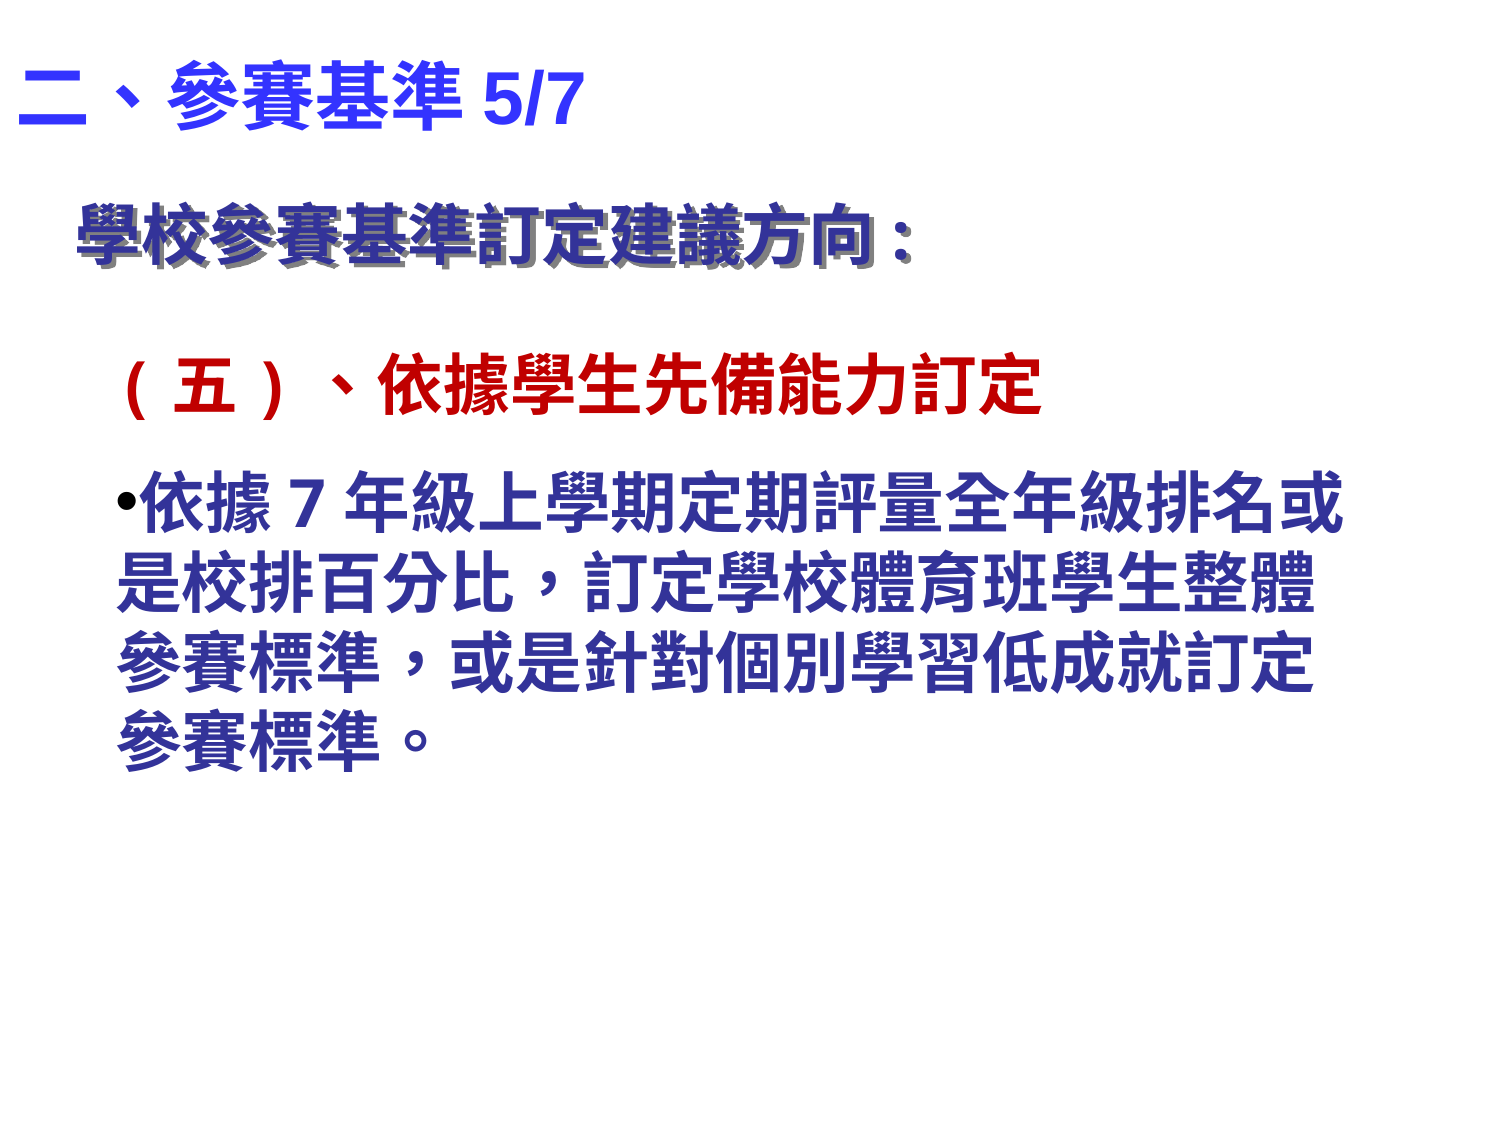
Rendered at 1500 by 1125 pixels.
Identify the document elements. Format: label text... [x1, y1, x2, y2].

text_box 二、參賽基準5/7 [0, 0, 1276, 190]
text_box (五)、依據學生先備能力訂定 依據7年級上學期定期評量全年級排名或是校排百分比，訂定學校體育班學生整體參賽標準，或是針對個別學習低成就訂定參賽標準。 [100, 335, 1369, 835]
title 學校參賽基準訂定建議方向: [59, 138, 1410, 327]
